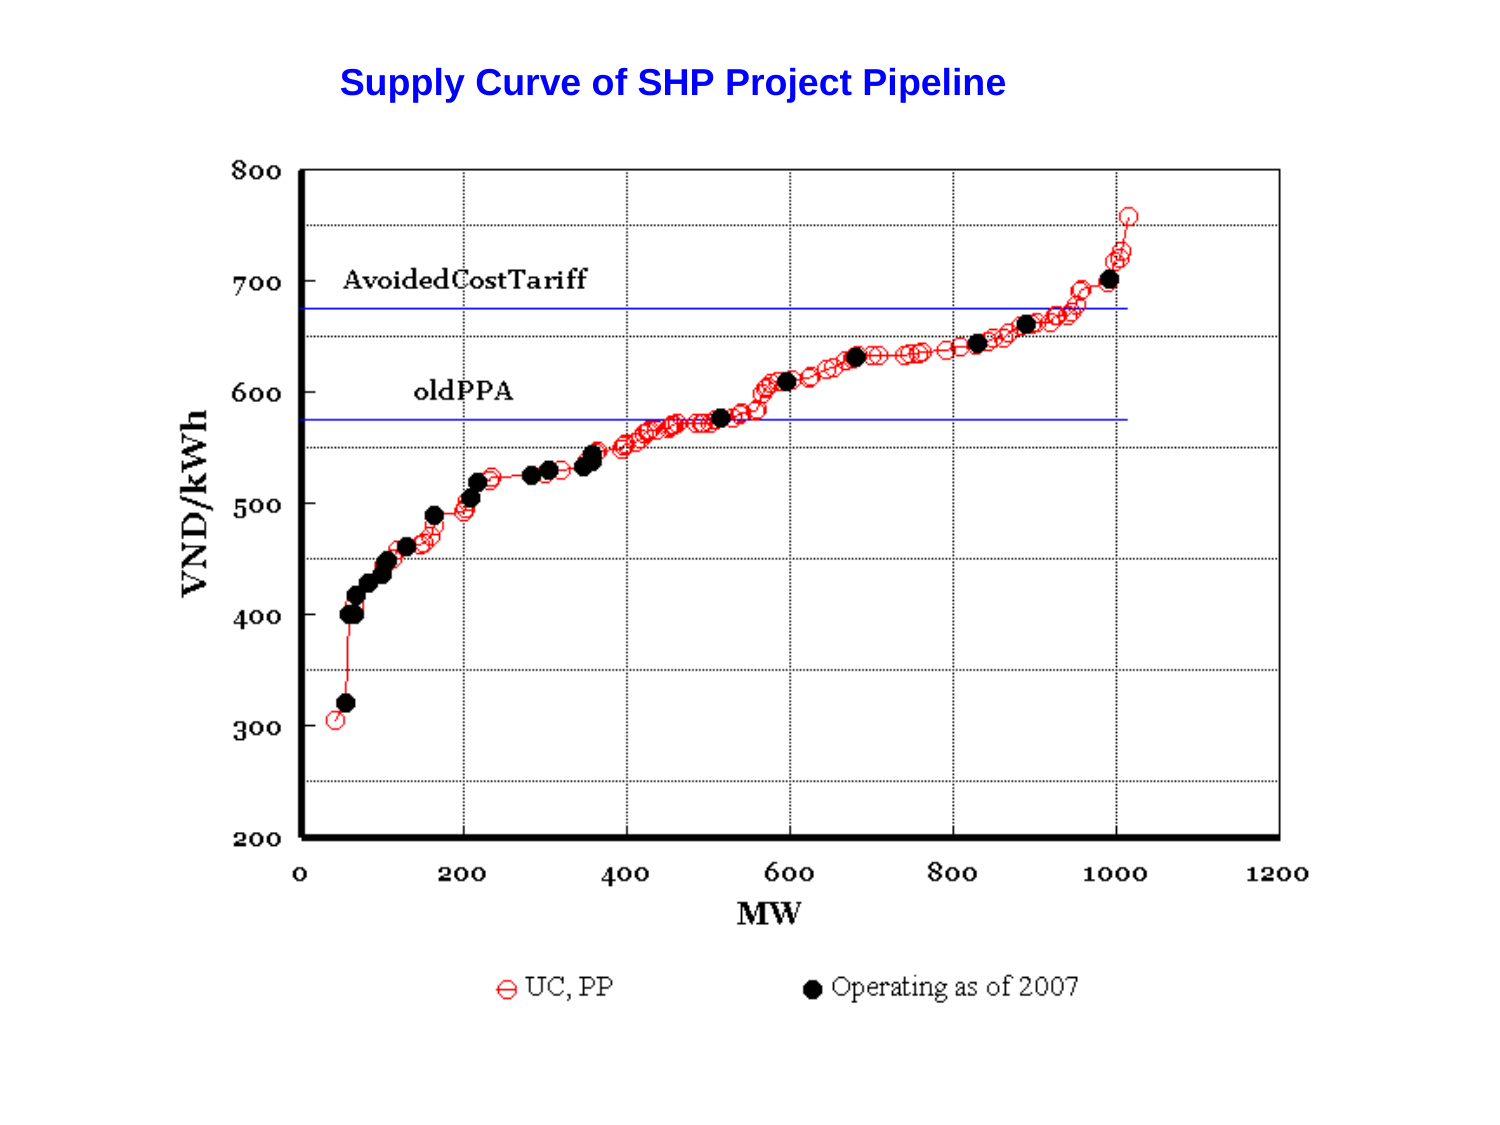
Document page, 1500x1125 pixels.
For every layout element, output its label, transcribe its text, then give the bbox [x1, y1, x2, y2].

text_box Supply Curve of SHP Project Pipeline [324, 49, 1076, 111]
picture [137, 124, 1326, 1043]
